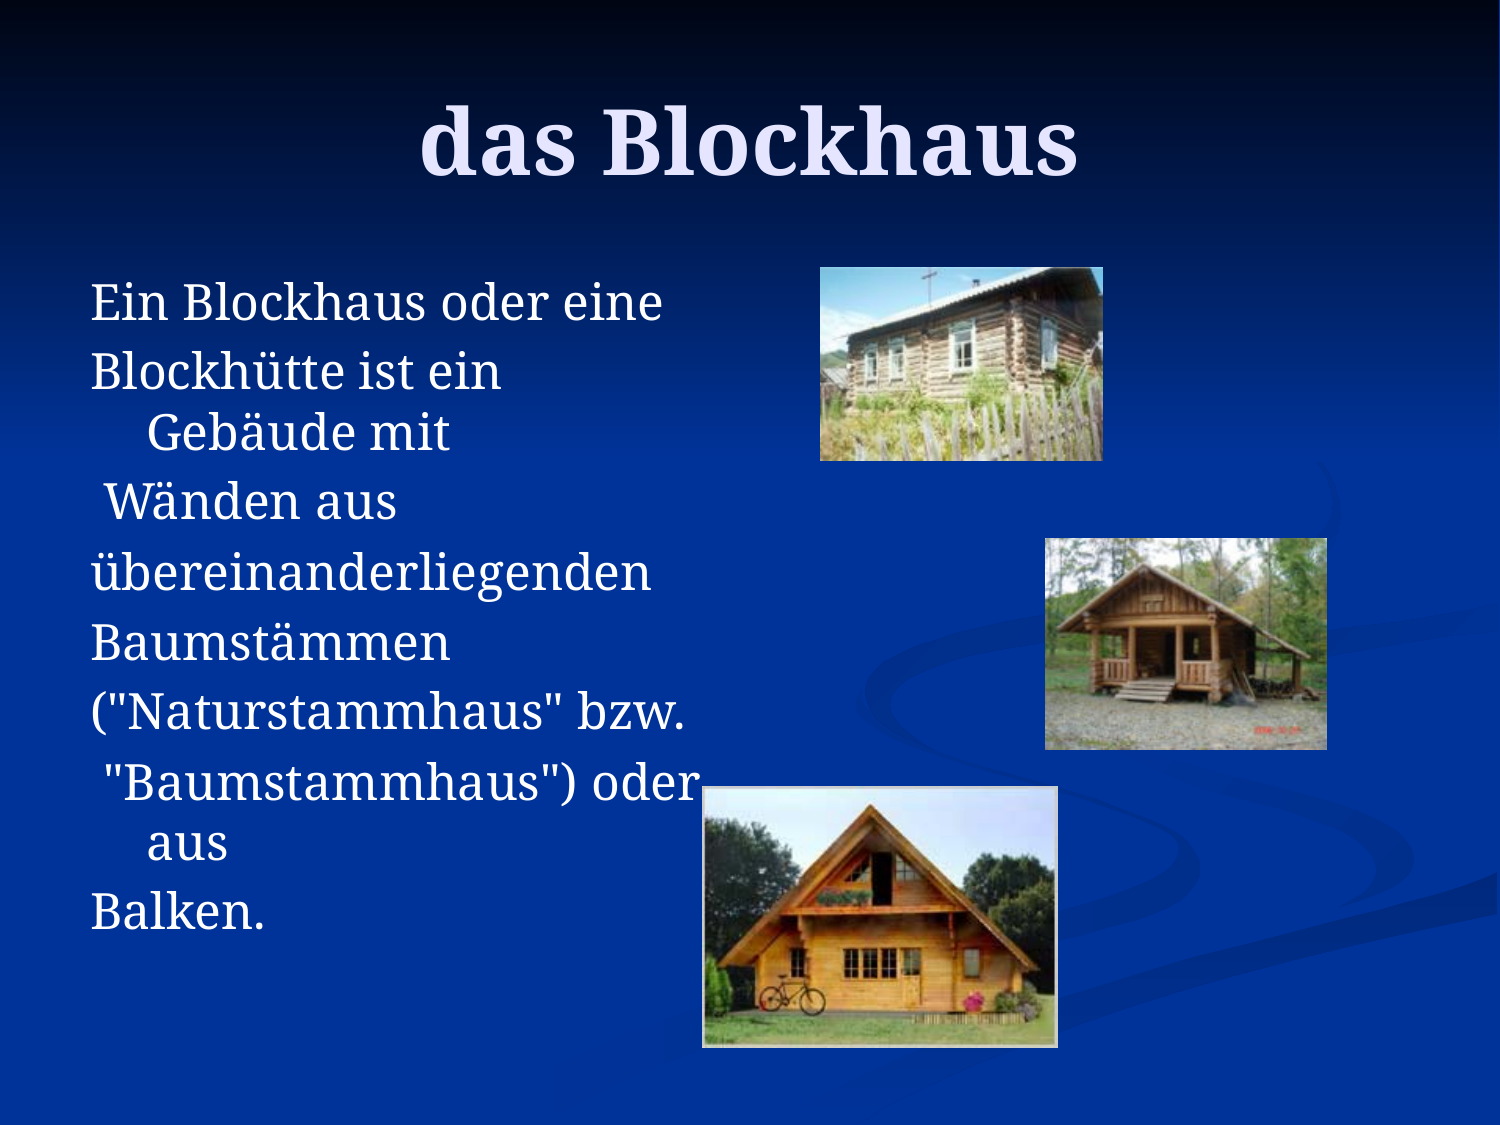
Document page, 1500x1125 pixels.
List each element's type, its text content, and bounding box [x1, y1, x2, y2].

picture [1045, 538, 1327, 750]
list Ein Blockhaus oder eine Blockhütte ist ein Gebäude mit Wänden aus übereinanderliegenden Baumstämmen ("Naturstammhaus" bzw. "Baumstammhaus") oder aus Balken. [75, 262, 738, 1005]
picture [702, 786, 1058, 1048]
picture [820, 267, 1103, 461]
title das Blockhaus [75, 45, 1425, 233]
